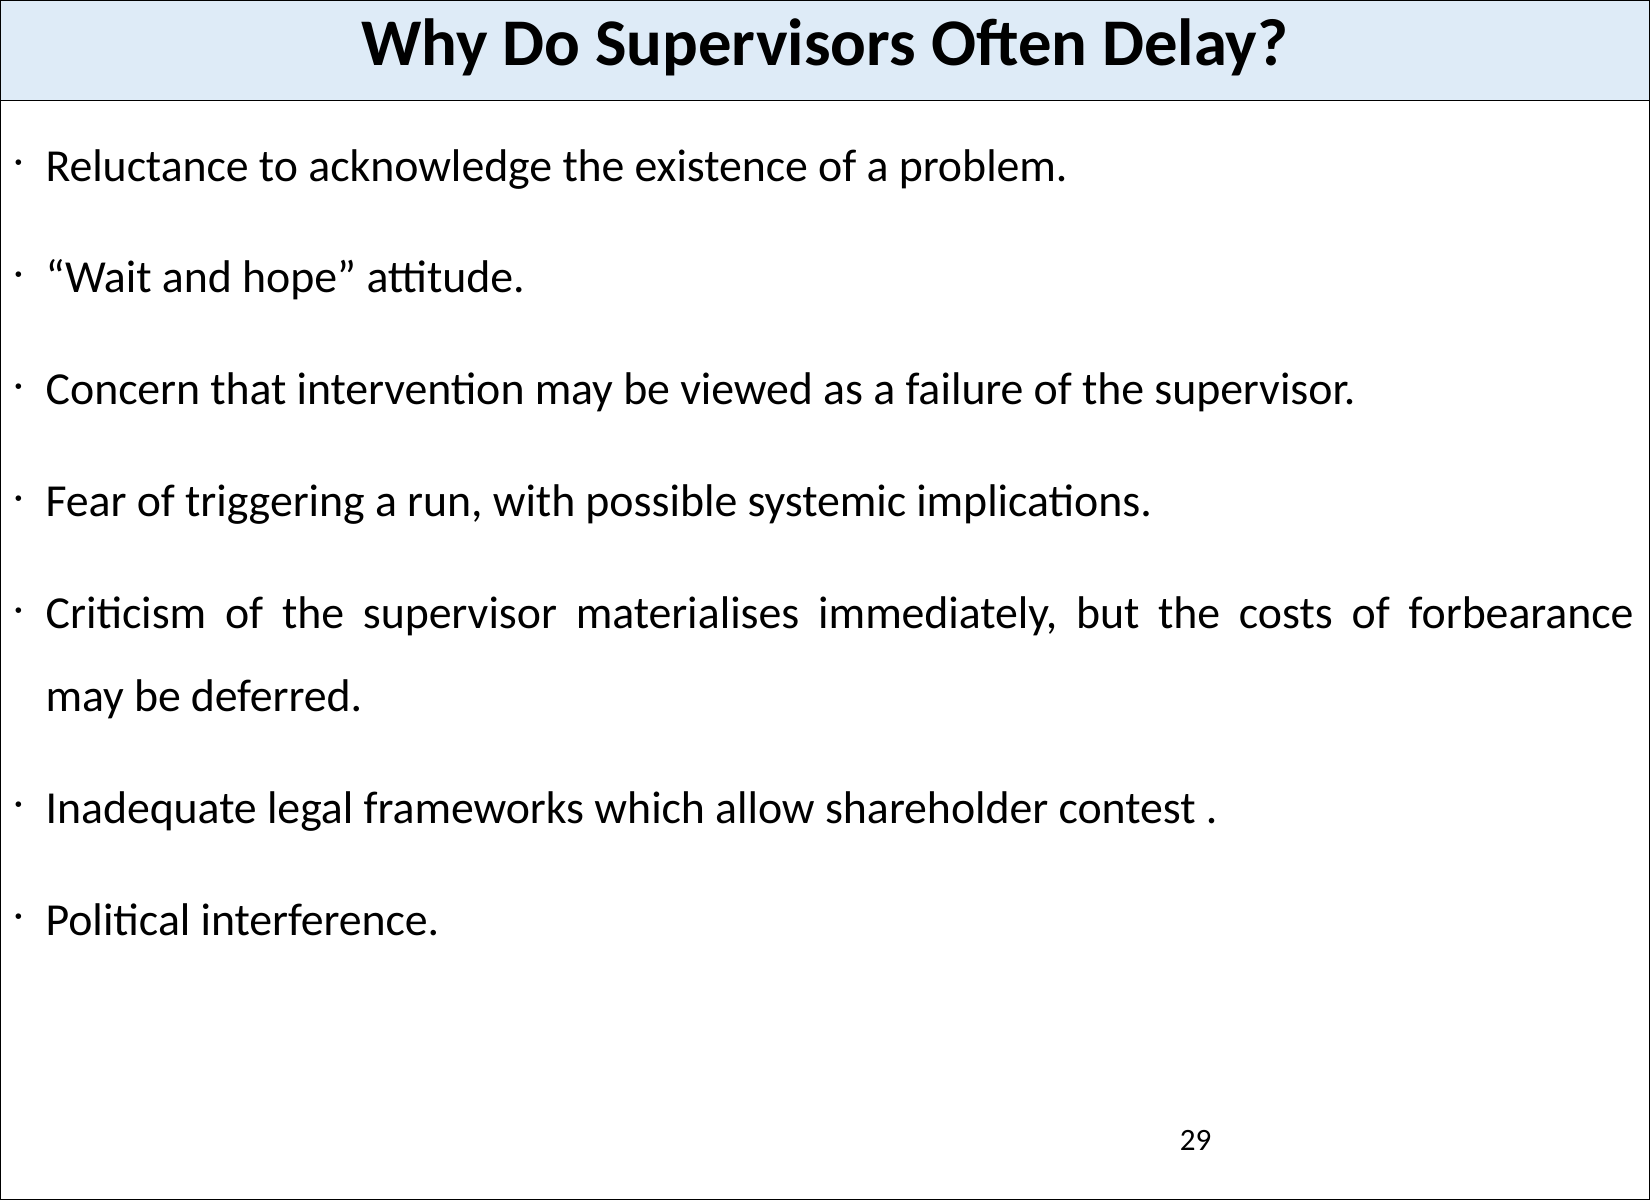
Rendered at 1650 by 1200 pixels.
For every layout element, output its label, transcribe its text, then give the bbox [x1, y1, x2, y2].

title Why Do Supervisors Often Delay? [0, 0, 1650, 100]
list Reluctance to acknowledge the existence of a problem. “Wait and hope” attitude. Concern that intervention may be viewed as a failure of the supervisor. Fear of triggering a run, with possible systemic implications. Criticism of the supervisor materialises immediately, but the costs of forbearance may be deferred. Inadequate legal frameworks which allow shareholder contest . Political interference. [0, 100, 1650, 1200]
slide_number <numéro> [1165, 1112, 1537, 1177]
